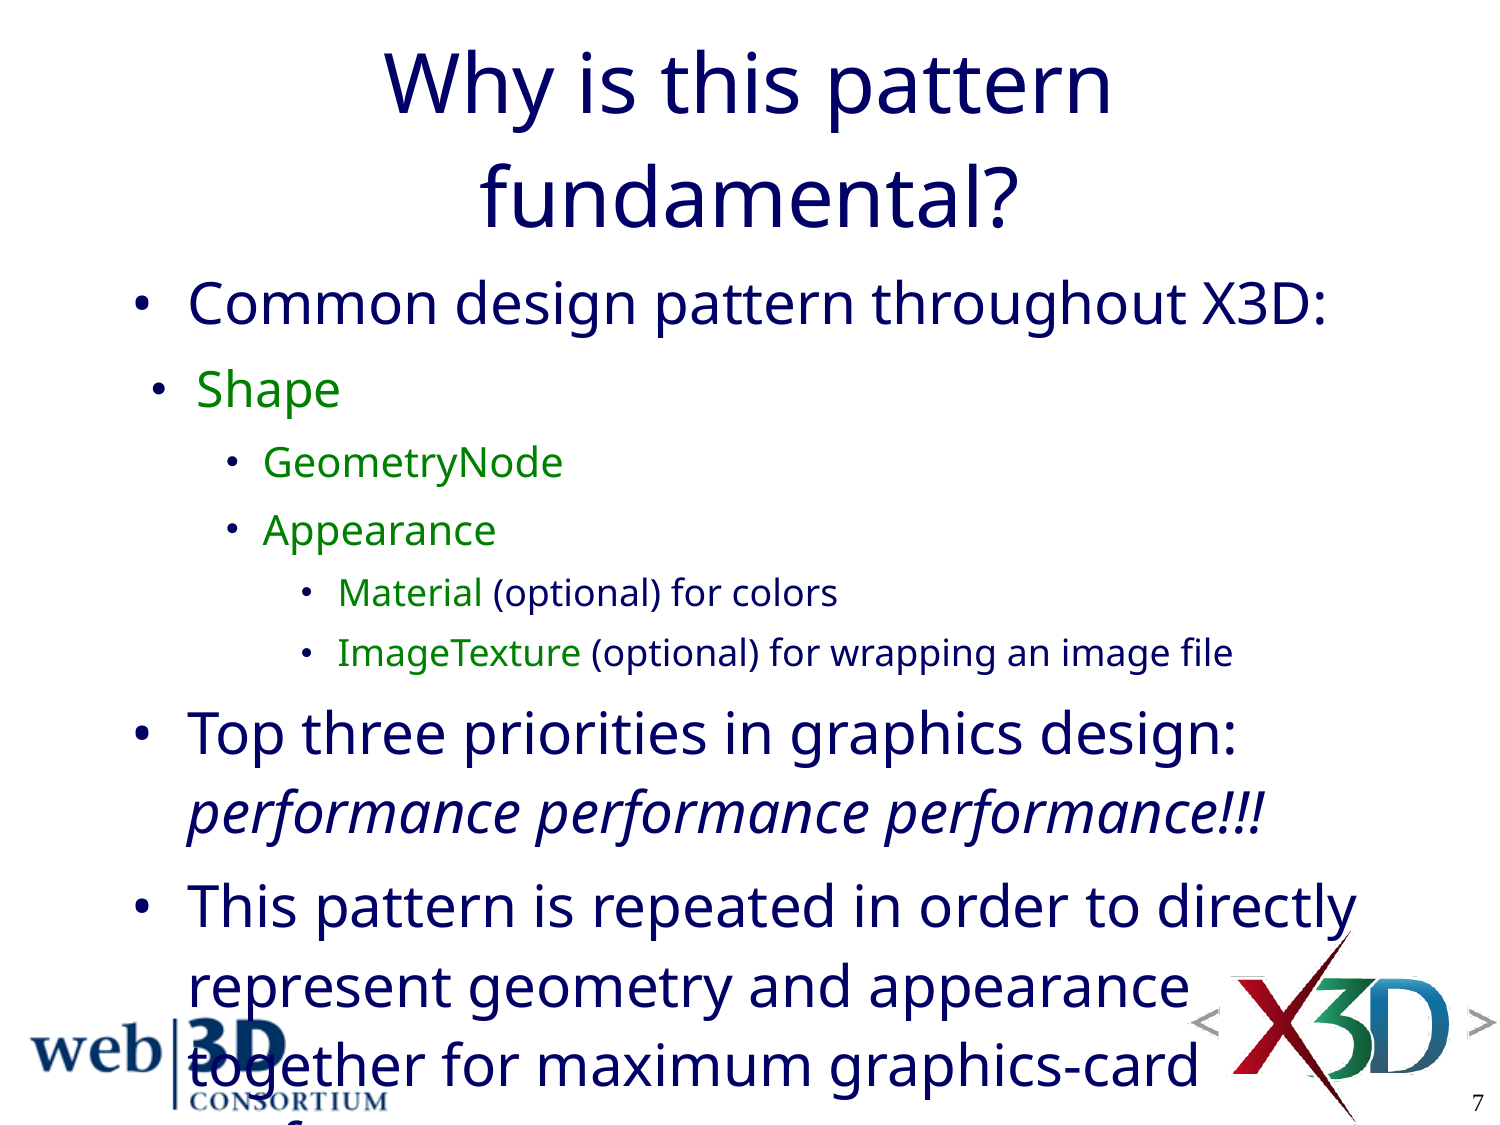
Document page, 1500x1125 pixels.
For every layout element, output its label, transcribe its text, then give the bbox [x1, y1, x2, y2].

title Why is this pattern fundamental? [112, 51, 1388, 225]
picture [12, 1009, 413, 1121]
picture [1187, 926, 1500, 1125]
list Common design pattern throughout X3D: Shape GeometryNode Appearance Material (optional) for colors ImageTexture (optional) for wrapping an image file Top three priorities in graphics design: performance performance performance!!! This pattern is repeated in order to directly represent geometry and appearance together for maximum graphics-card performance [75, 262, 1425, 1017]
picture [1187, 1060, 1191, 1081]
